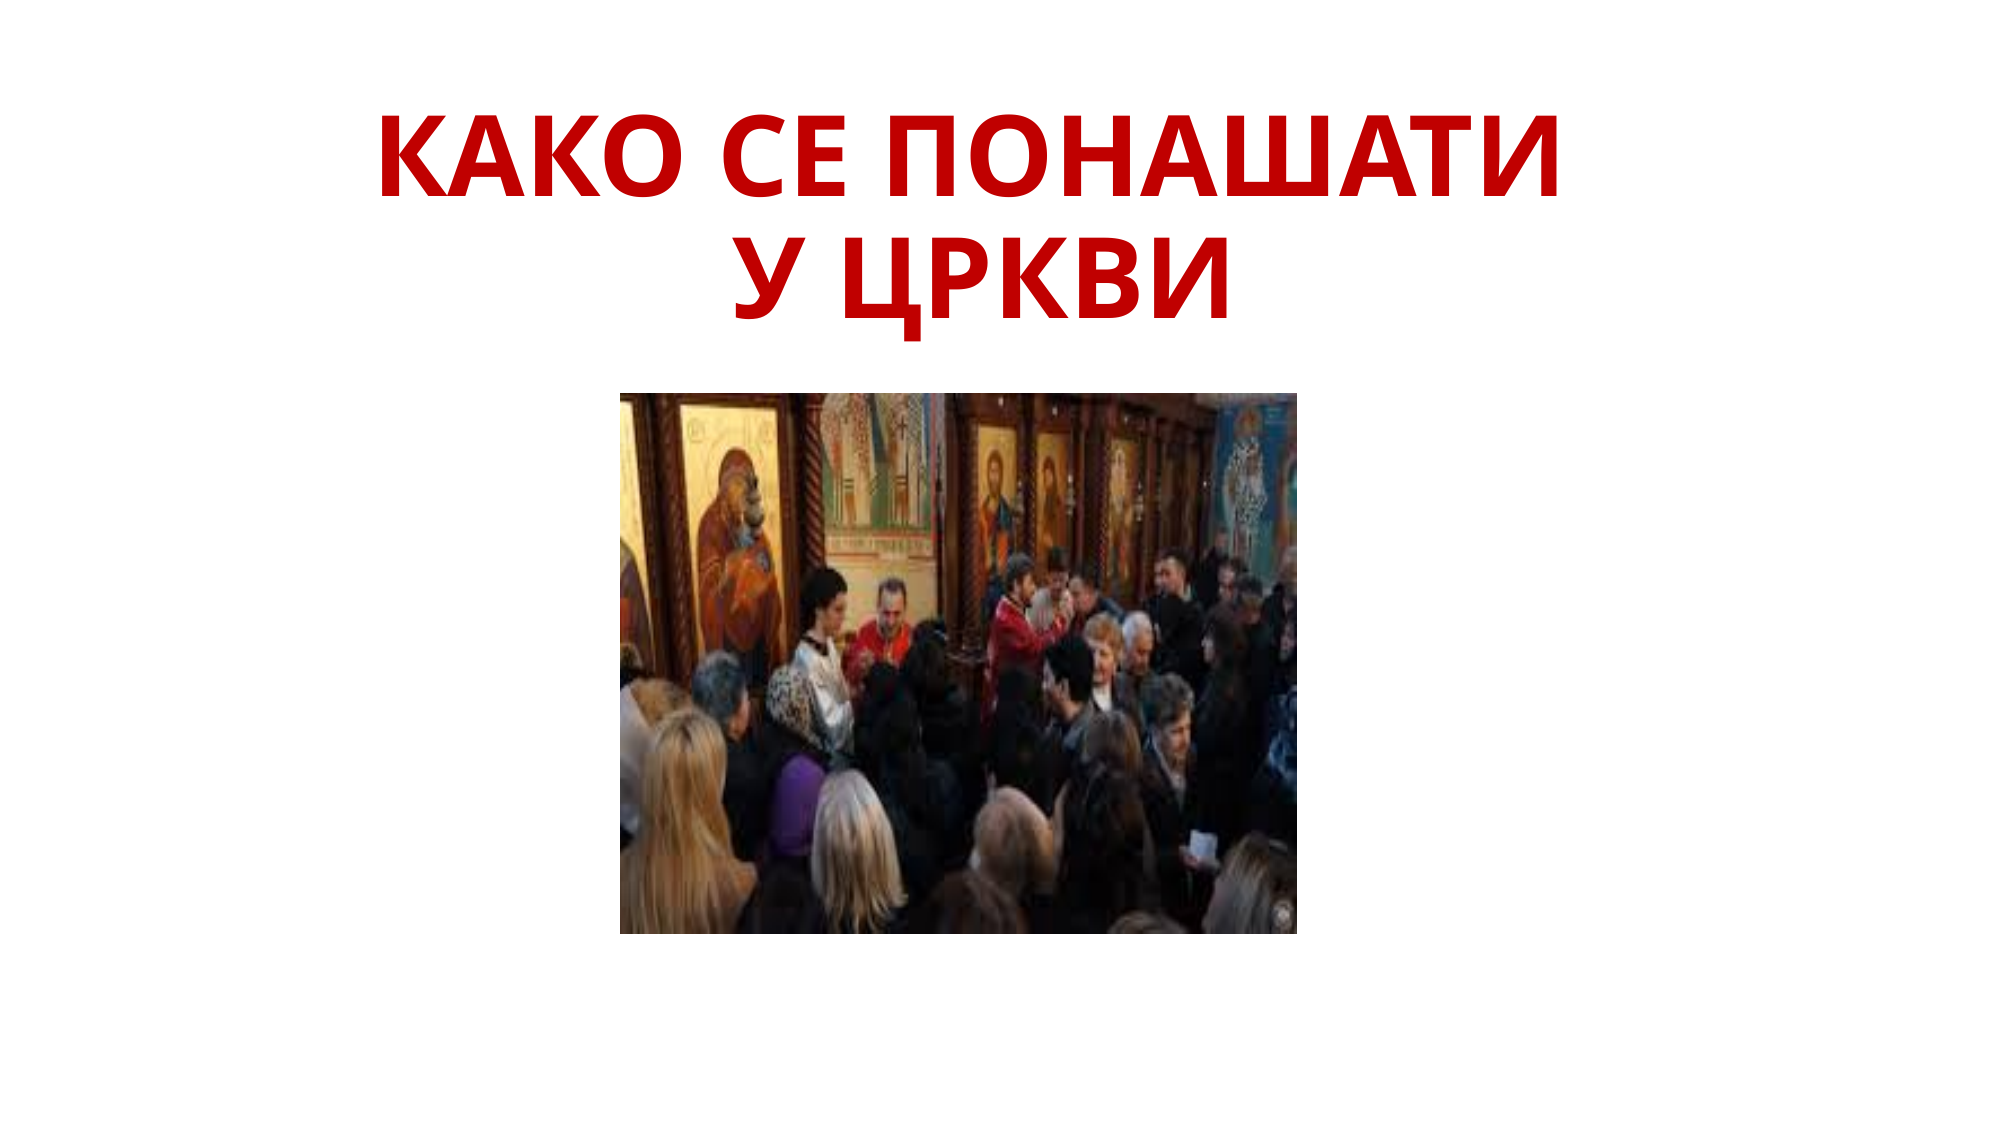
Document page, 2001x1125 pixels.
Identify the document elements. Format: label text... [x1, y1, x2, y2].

picture [620, 393, 1297, 934]
title КАКО СЕ ПОНАШАТИ У ЦРКВИ [272, 92, 1697, 348]
